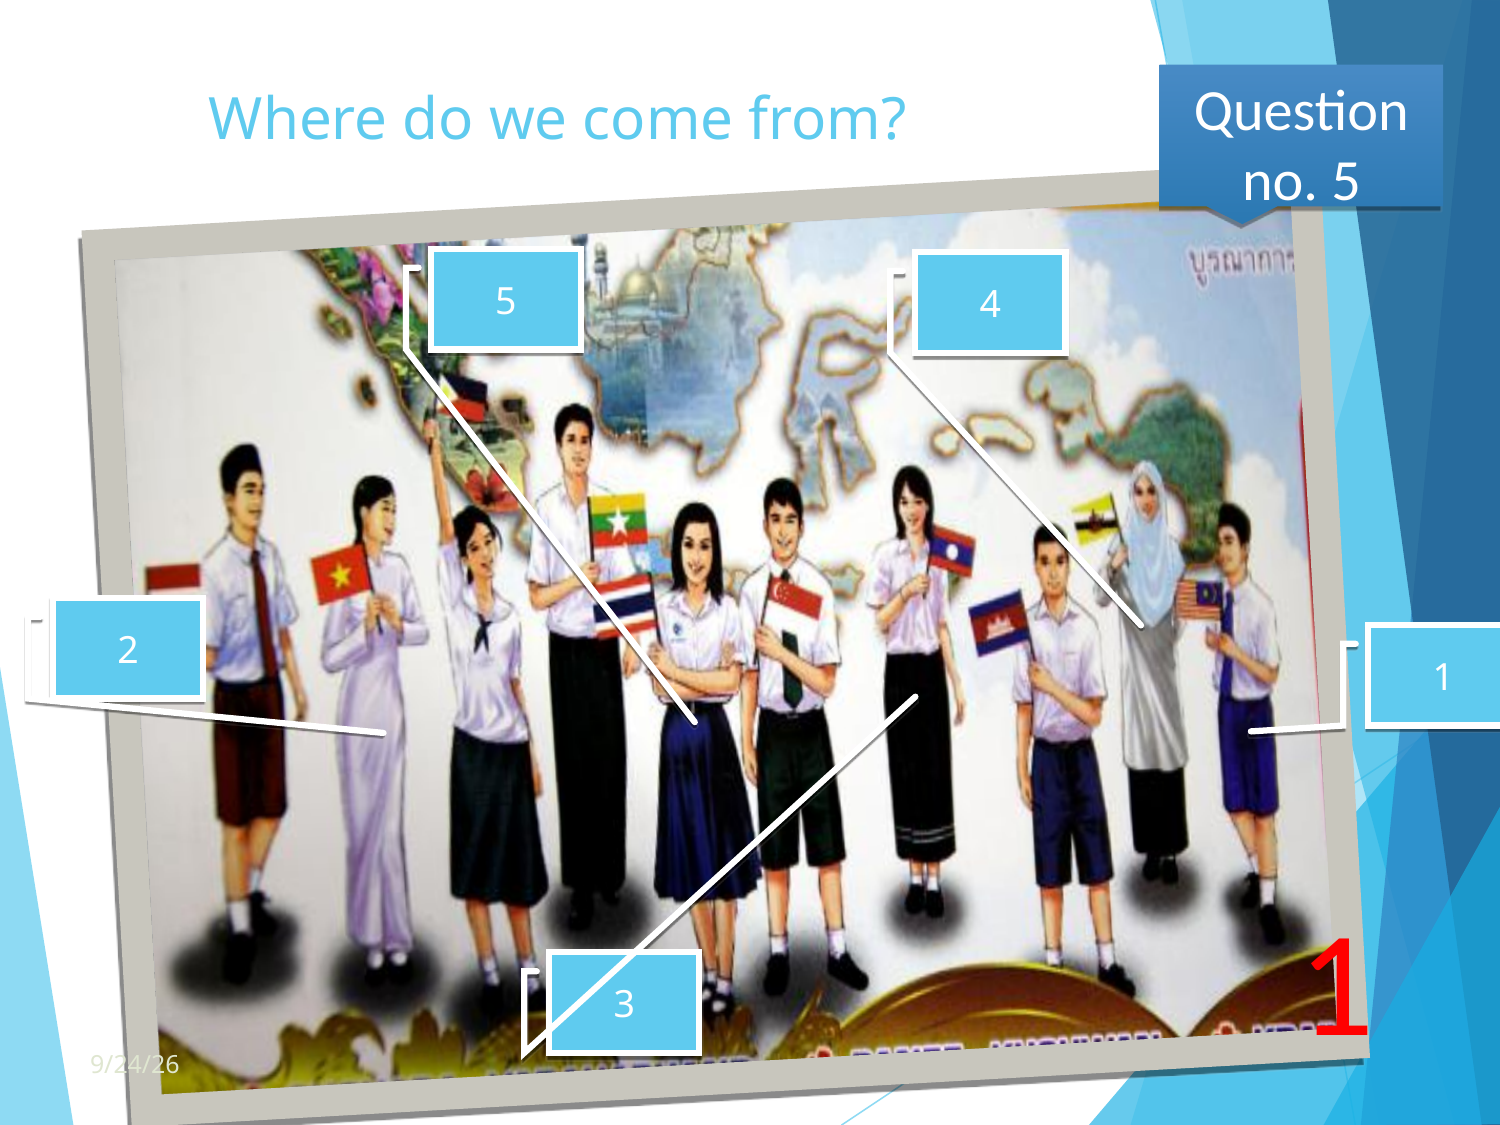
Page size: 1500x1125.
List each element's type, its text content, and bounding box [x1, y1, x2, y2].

text_box 3 [549, 952, 699, 1053]
text_box 4 [983, 294, 993, 308]
text_box 1 [1368, 625, 1500, 726]
text_box 1 [1283, 878, 1391, 1076]
text_box 11/8/2017 [75, 1035, 426, 1096]
text_box 2 [53, 598, 203, 699]
text_box Question no. 5 [1159, 64, 1444, 225]
text_box 4 [915, 291, 1065, 353]
text_box 5 [431, 291, 581, 349]
picture [114, 207, 1329, 1080]
text_box Where do we come from? [194, 73, 1236, 291]
